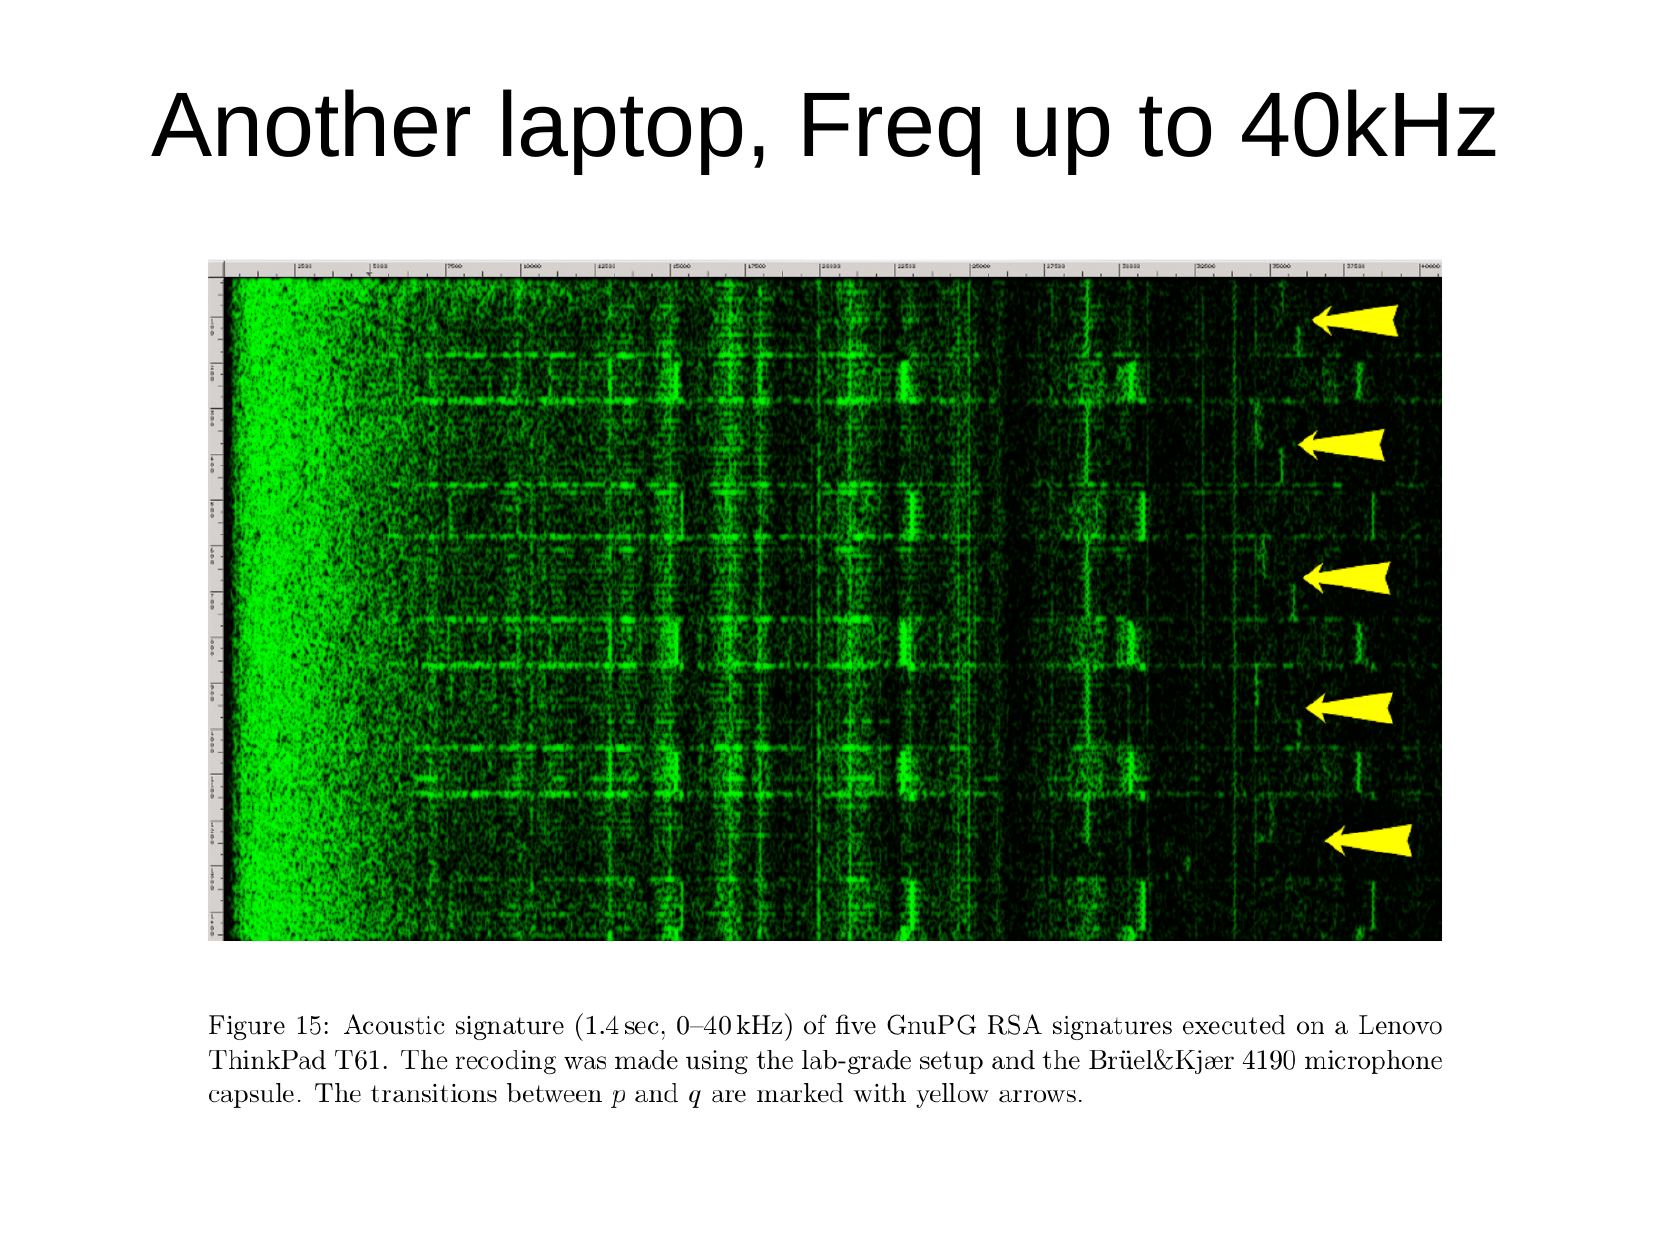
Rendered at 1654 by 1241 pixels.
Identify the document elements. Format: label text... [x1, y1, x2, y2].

picture [192, 247, 1461, 1130]
title Another laptop, Freq up to 40kHz [82, 49, 1571, 201]
